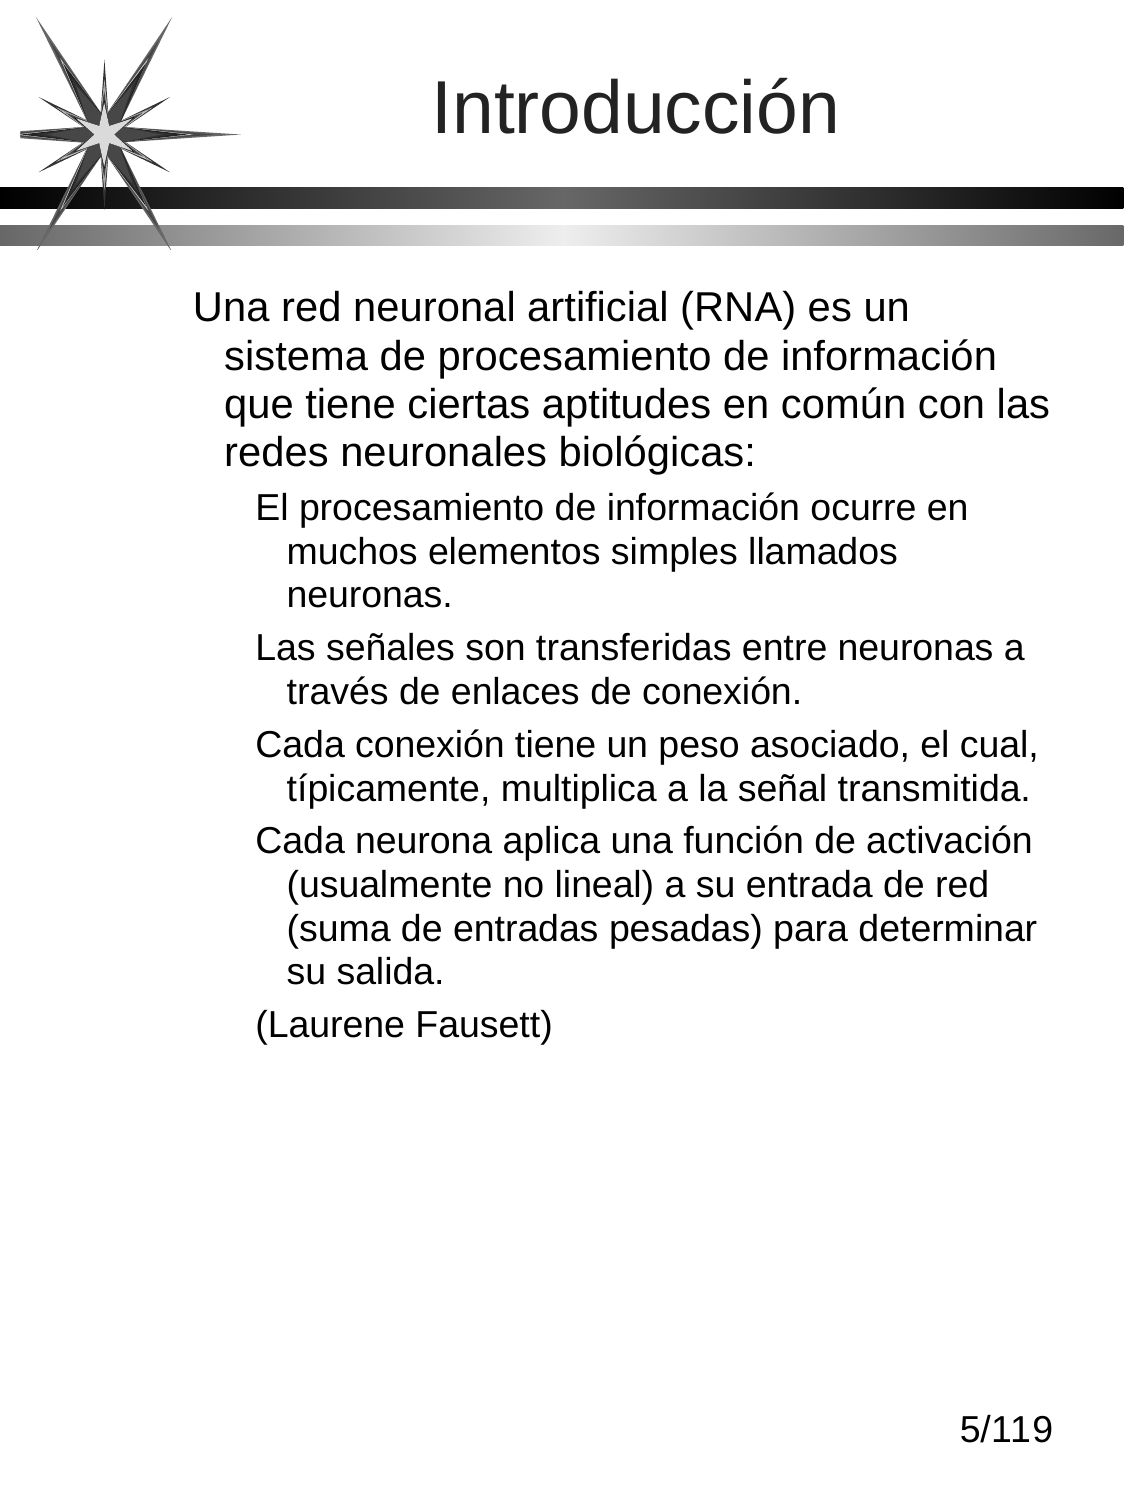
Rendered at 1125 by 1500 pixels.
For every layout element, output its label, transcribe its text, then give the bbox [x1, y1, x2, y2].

title Introducción [174, 50, 1097, 163]
list Una red neuronal artificial (RNA) es un sistema de procesamiento de información que tiene ciertas aptitudes en común con las redes neuronales biológicas: El procesamiento de información ocurre en muchos elementos simples llamados neuronas. Las señales son transferidas entre neuronas a través de enlaces de conexión. Cada conexión tiene un peso asociado, el cual, típicamente, multiplica a la señal transmitida. Cada neurona aplica una función de activación (usualmente no lineal) a su entrada de red (suma de entradas pesadas) para determinar su salida. (Laurene Fausett) [37, 275, 1075, 1450]
